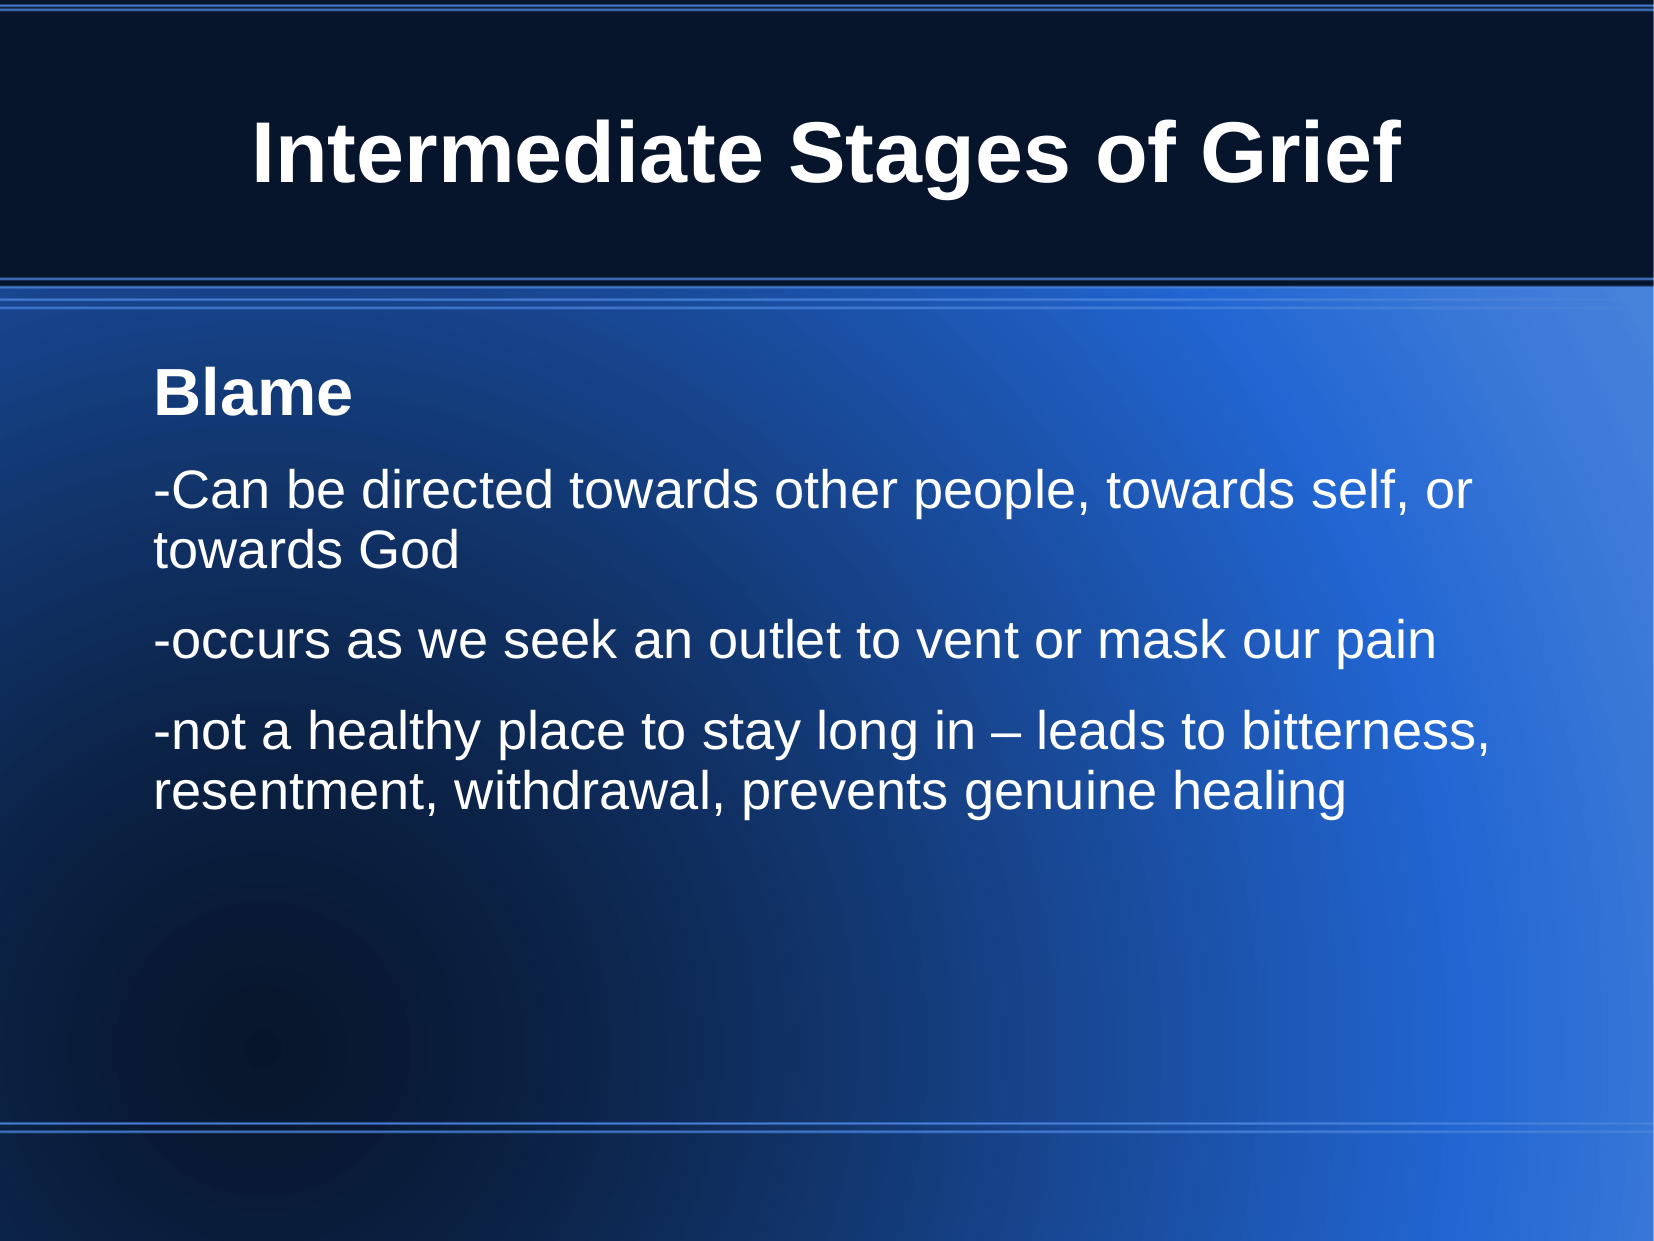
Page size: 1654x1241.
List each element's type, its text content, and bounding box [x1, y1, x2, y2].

list Blame -Can be directed towards other people, towards self, or towards God -occurs as we seek an outlet to vent or mask our pain -not a healthy place to stay long in – leads to bitterness, resentment, withdrawal, prevents genuine healing [82, 355, 1571, 1058]
picture [0, 0, 1654, 1241]
title Intermediate Stages of Grief [82, 49, 1571, 257]
